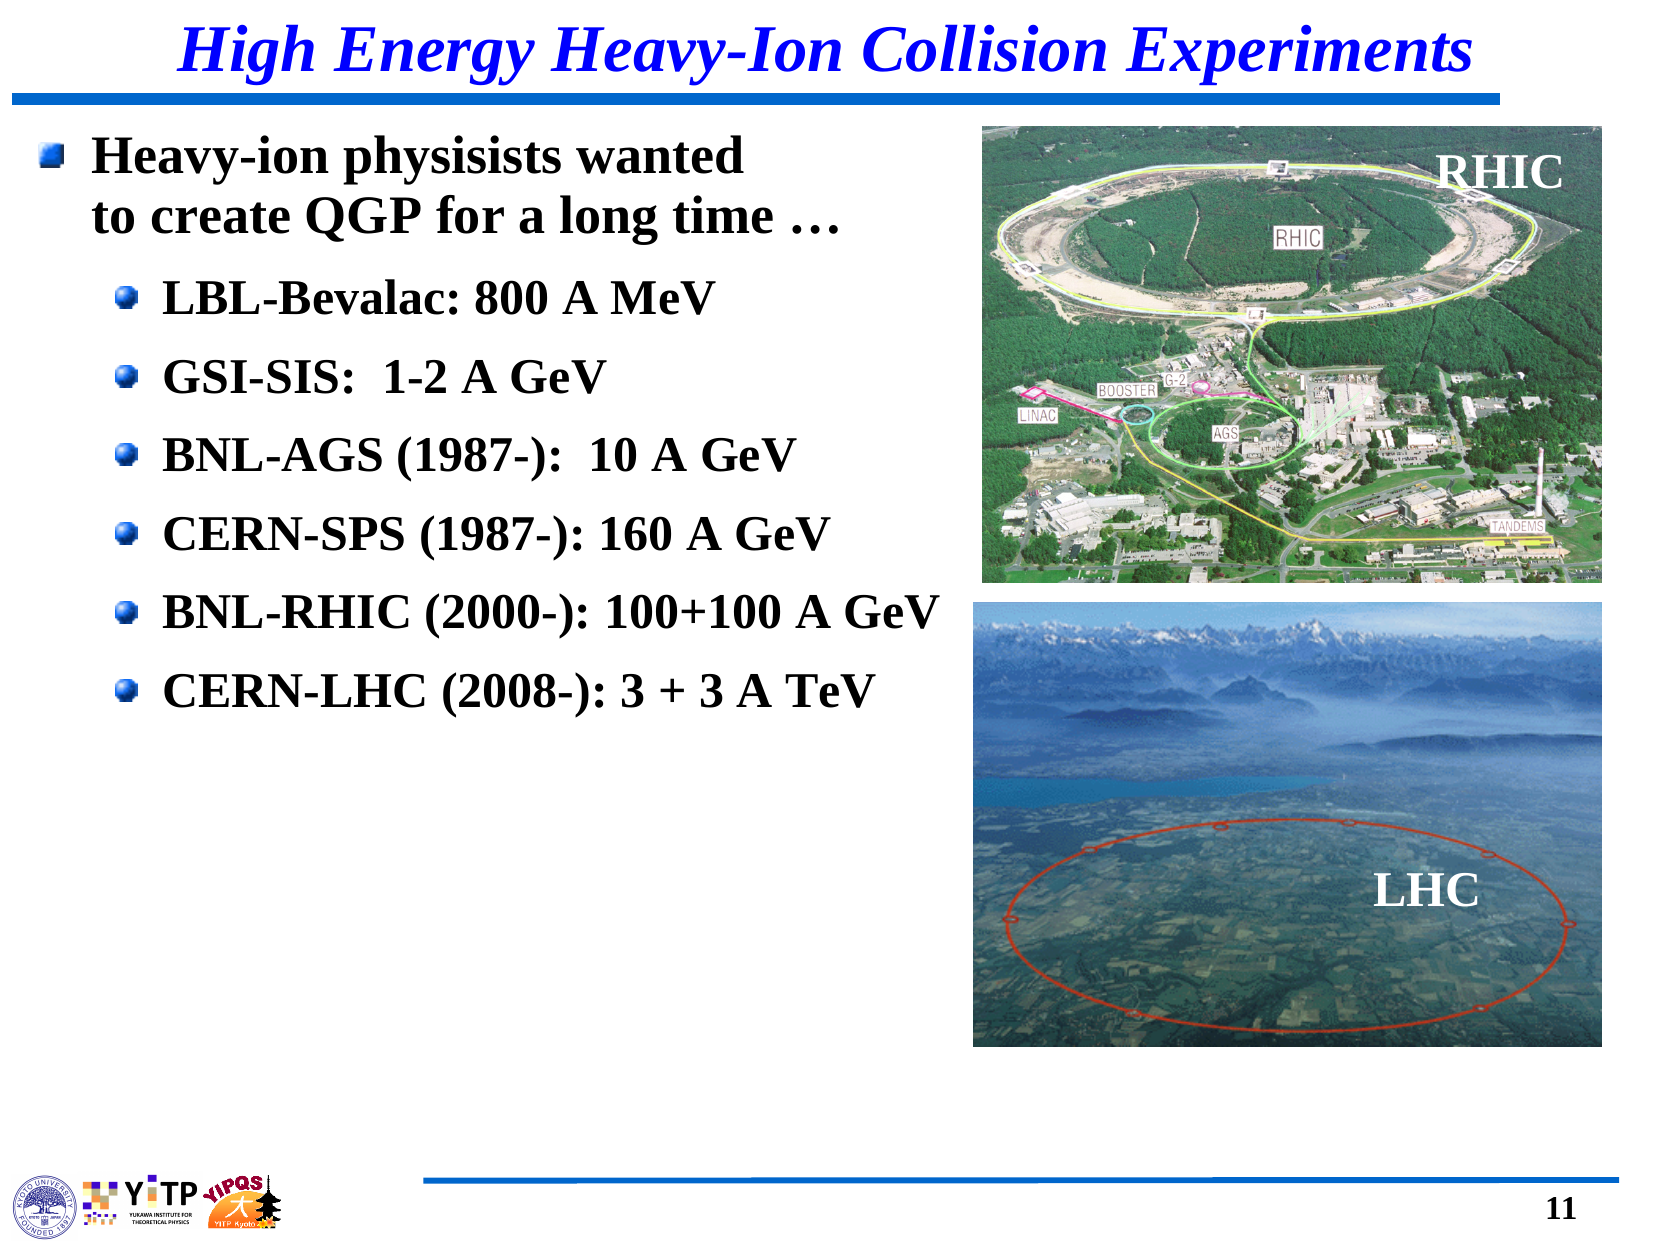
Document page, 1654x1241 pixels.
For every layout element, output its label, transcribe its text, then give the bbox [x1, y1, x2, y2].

list Heavy-ion physisists wanted to create QGP for a long time … LBL-Bevalac: 800 A MeV GSI-SIS: 1-2 A GeV BNL-AGS (1987-): 10 A GeV CERN-SPS (1987-): 160 A GeV BNL-RHIC (2000-): 100+100 A GeV CERN-LHC (2008-): 3 + 3 A TeV [20, 124, 1621, 1140]
picture [973, 602, 1602, 1047]
picture [11, 1170, 281, 1241]
picture [982, 126, 1602, 583]
text_box LHC [1373, 862, 1512, 919]
title High Energy Heavy-Ion Collision Experiments [0, 0, 1654, 99]
text_box RHIC [1435, 143, 1589, 201]
